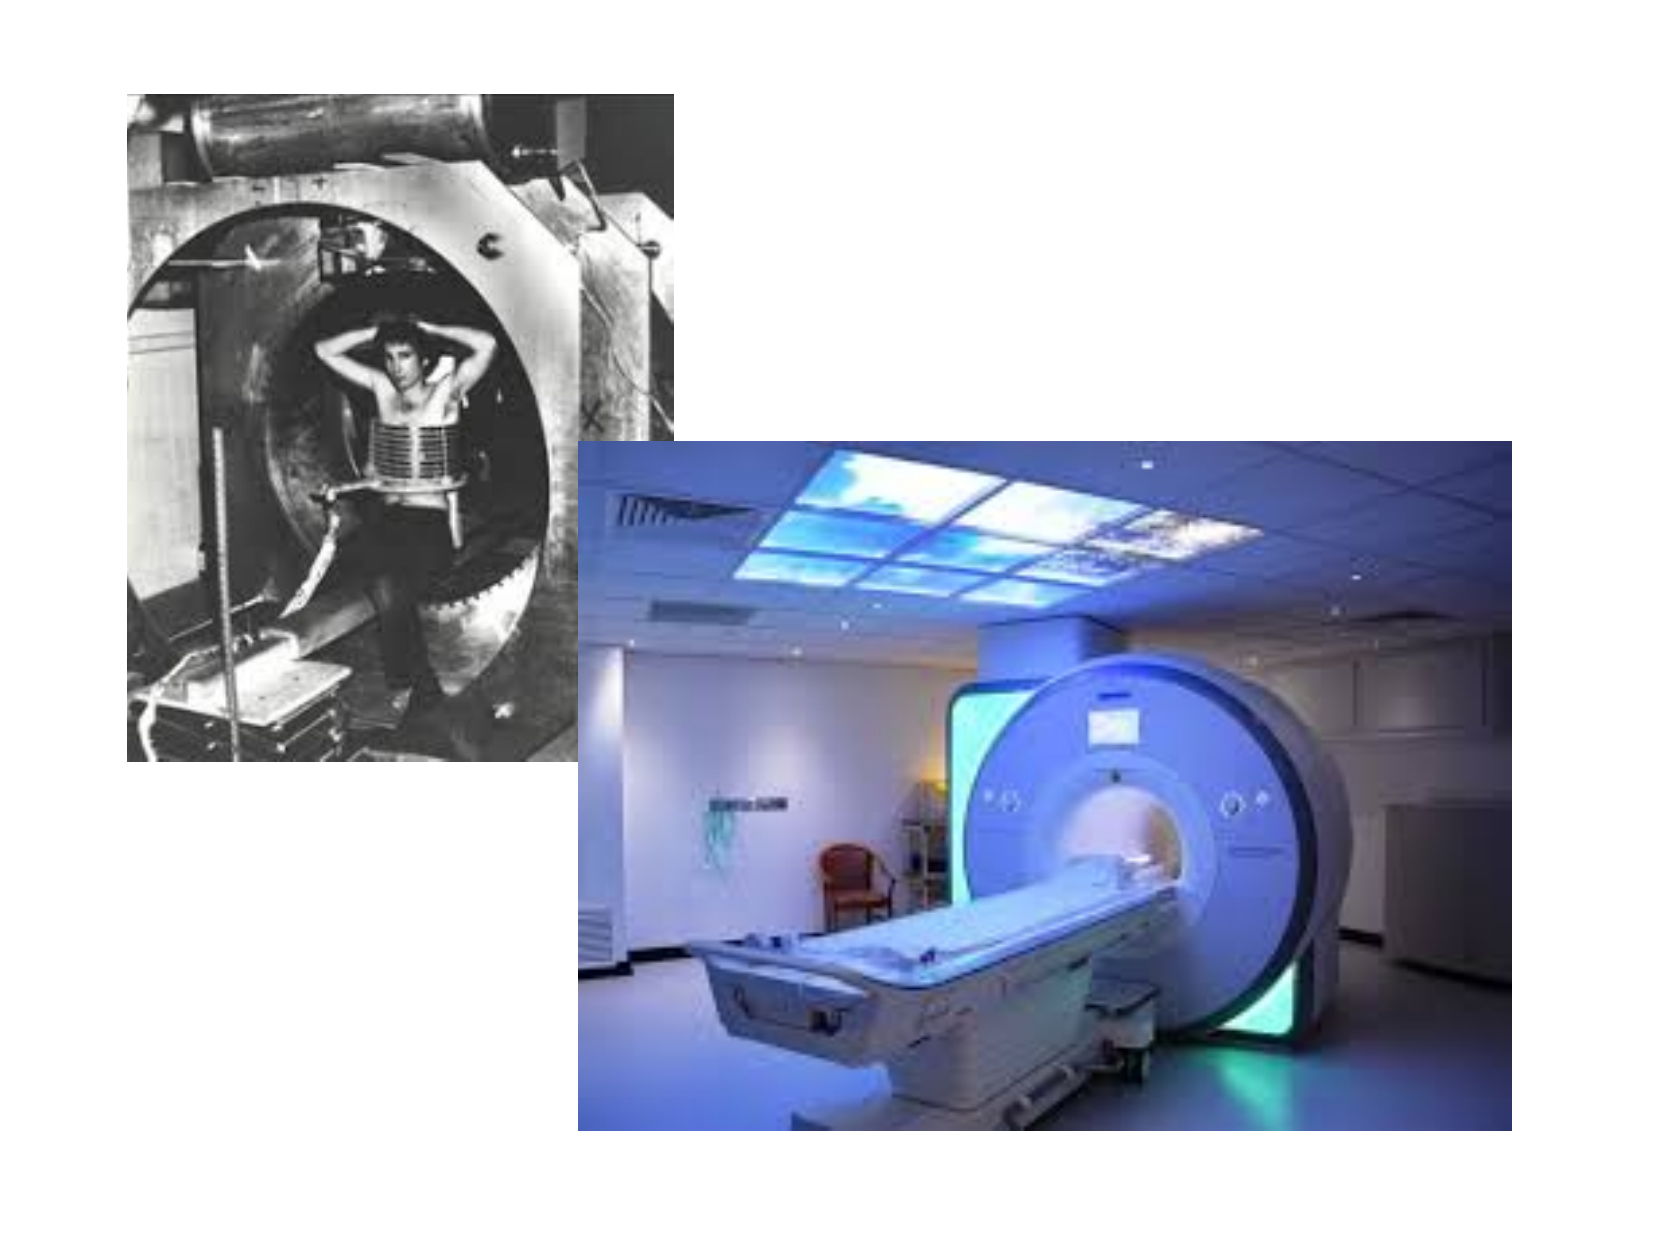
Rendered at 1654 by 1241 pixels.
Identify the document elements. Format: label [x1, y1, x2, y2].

picture [127, 94, 1512, 1132]
